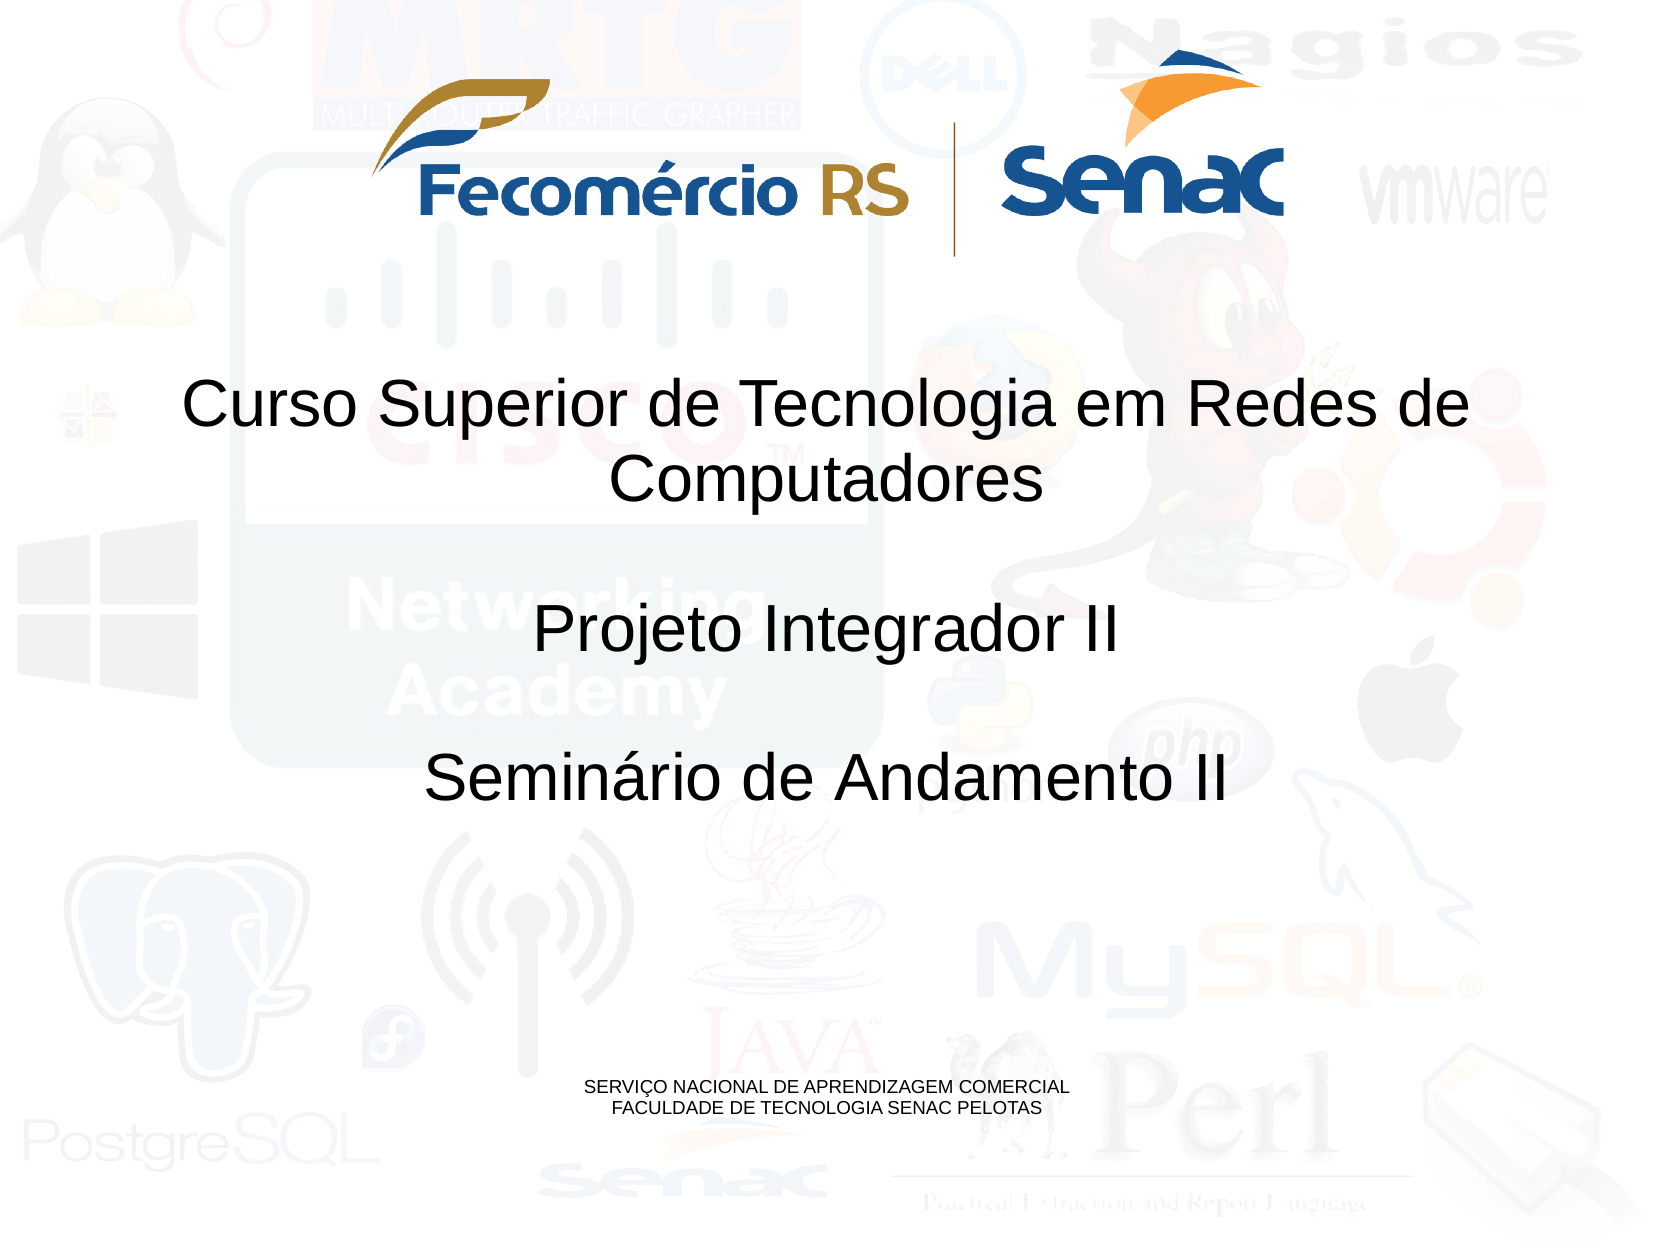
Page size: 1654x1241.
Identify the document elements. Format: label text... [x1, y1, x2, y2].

subtitle Curso Superior de Tecnologia em Redes de Computadores Projeto Integrador II Seminário de Andamento II SERVIÇO NACIONAL DE APRENDIZAGEM COMERCIAL FACULDADE DE TECNOLOGIA SENAC PELOTAS [82, 197, 1571, 1186]
picture [0, 0, 1654, 1241]
